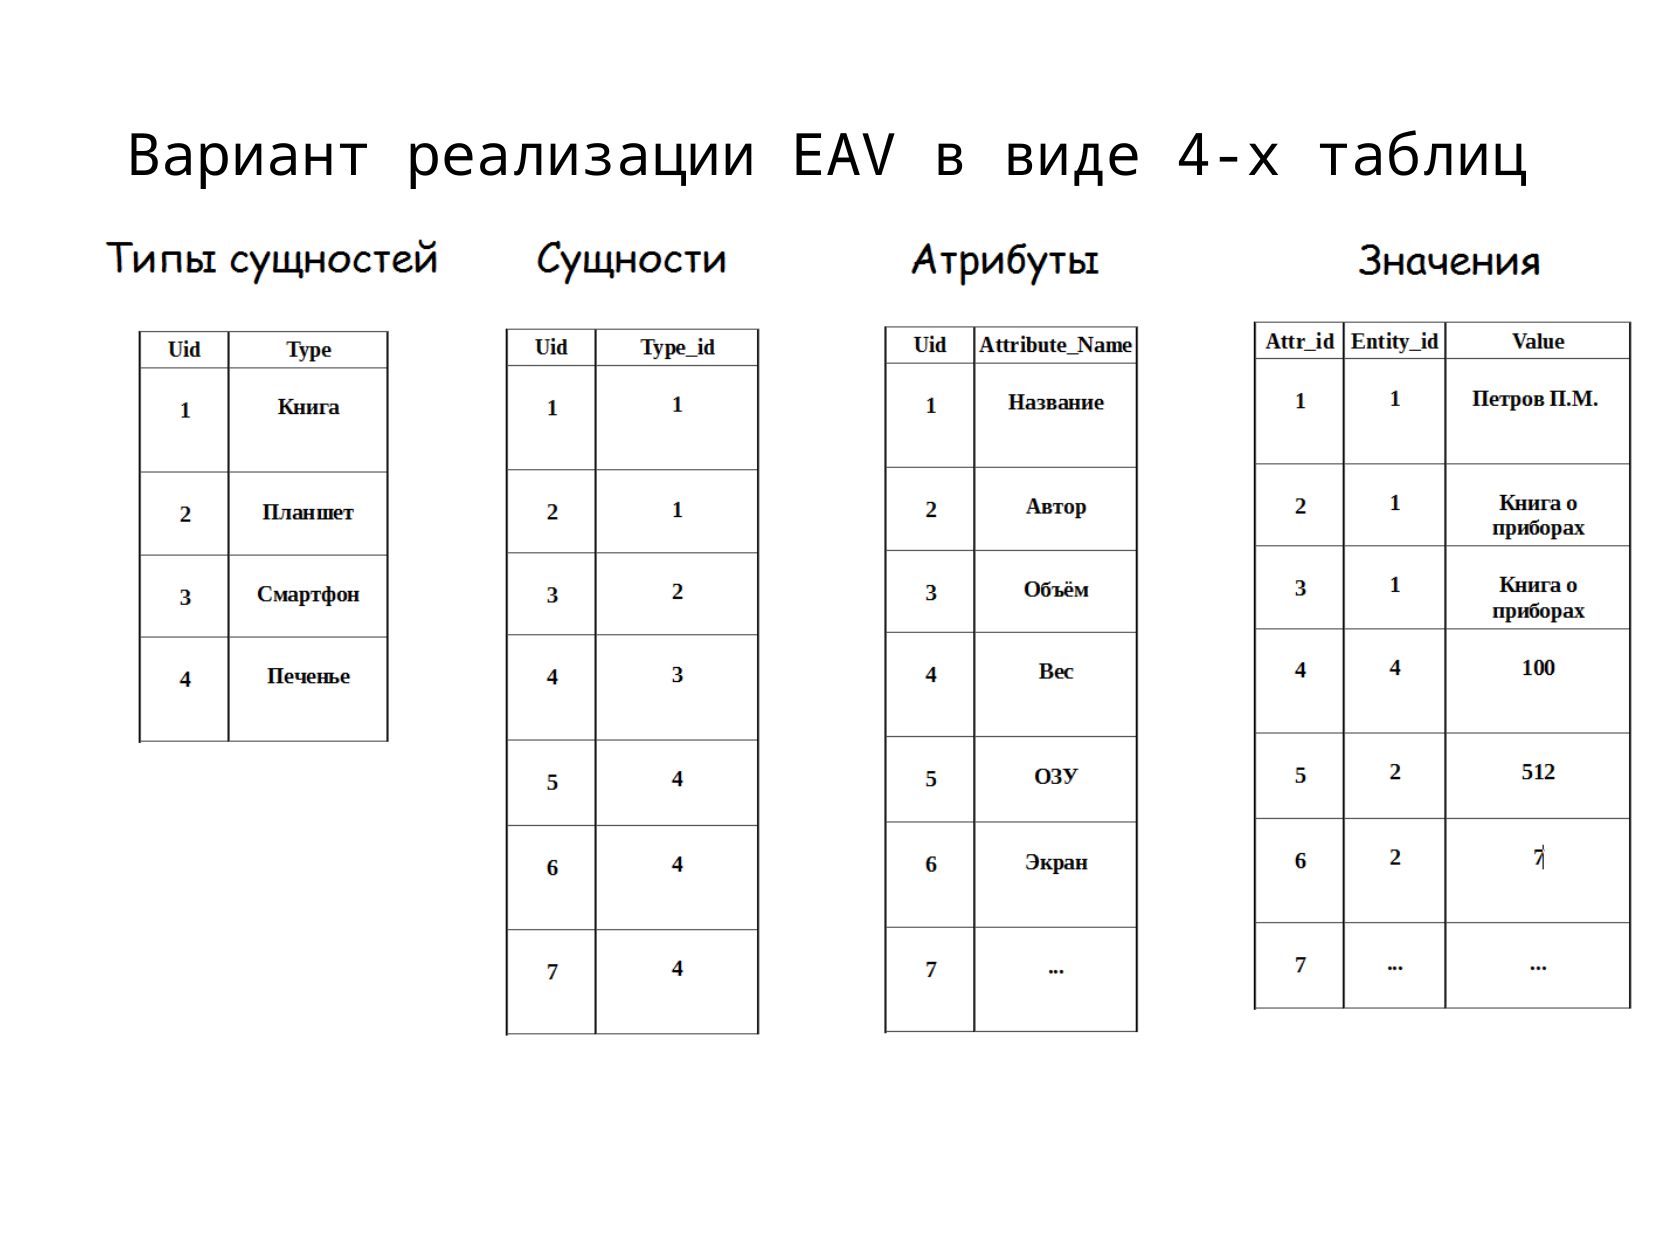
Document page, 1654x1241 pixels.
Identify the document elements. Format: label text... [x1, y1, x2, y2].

picture [85, 200, 1642, 1045]
title Вариант реализации EAV в виде 4-х таблиц [82, 49, 1571, 257]
